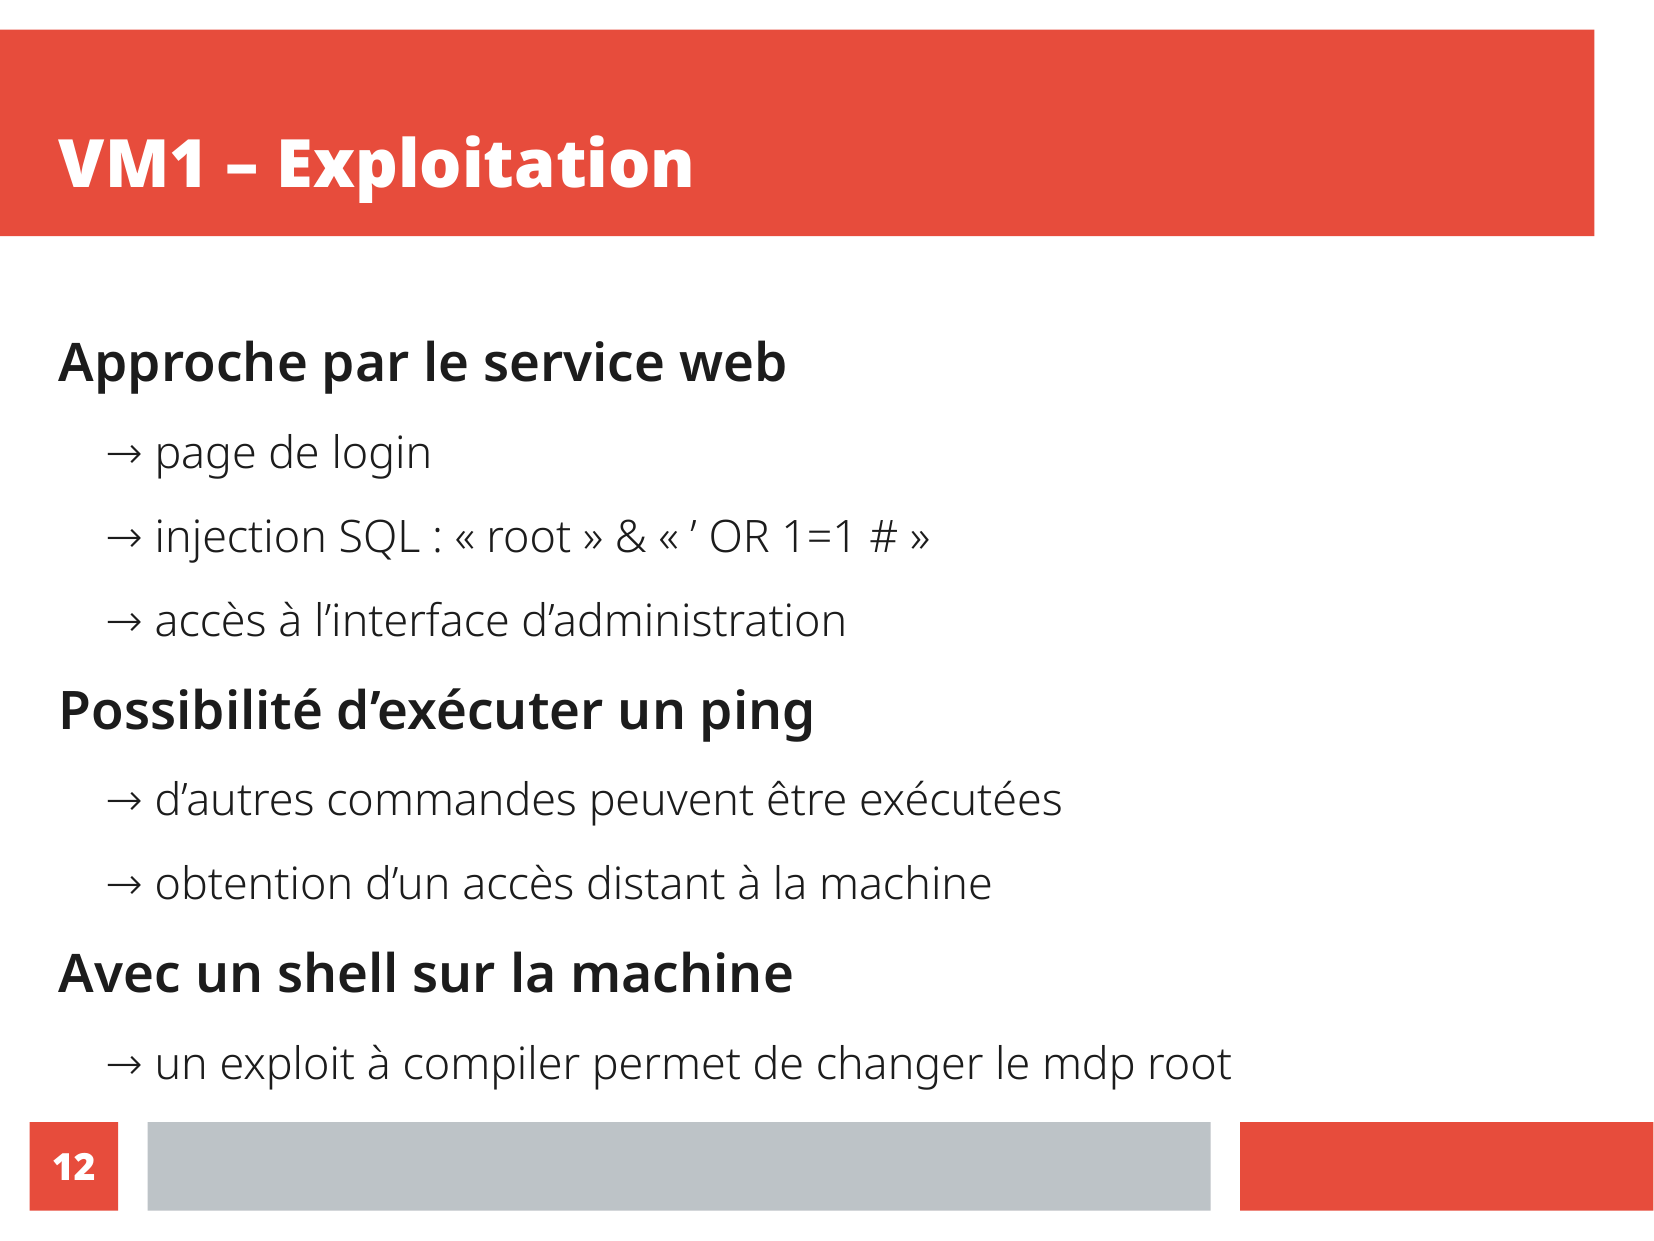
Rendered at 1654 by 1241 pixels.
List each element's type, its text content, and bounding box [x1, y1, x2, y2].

title VM1 – Exploitation [59, 59, 1595, 207]
list Approche par le service web → page de login → injection SQL : « root » & « ’ OR 1=1 # » → accès à l’interface d’administration Possibilité d’exécuter un ping → d’autres commandes peuvent être exécutées → obtention d’un accès distant à la machine Avec un shell sur la machine → un exploit à compiler permet de changer le mdp root [59, 324, 1565, 1093]
